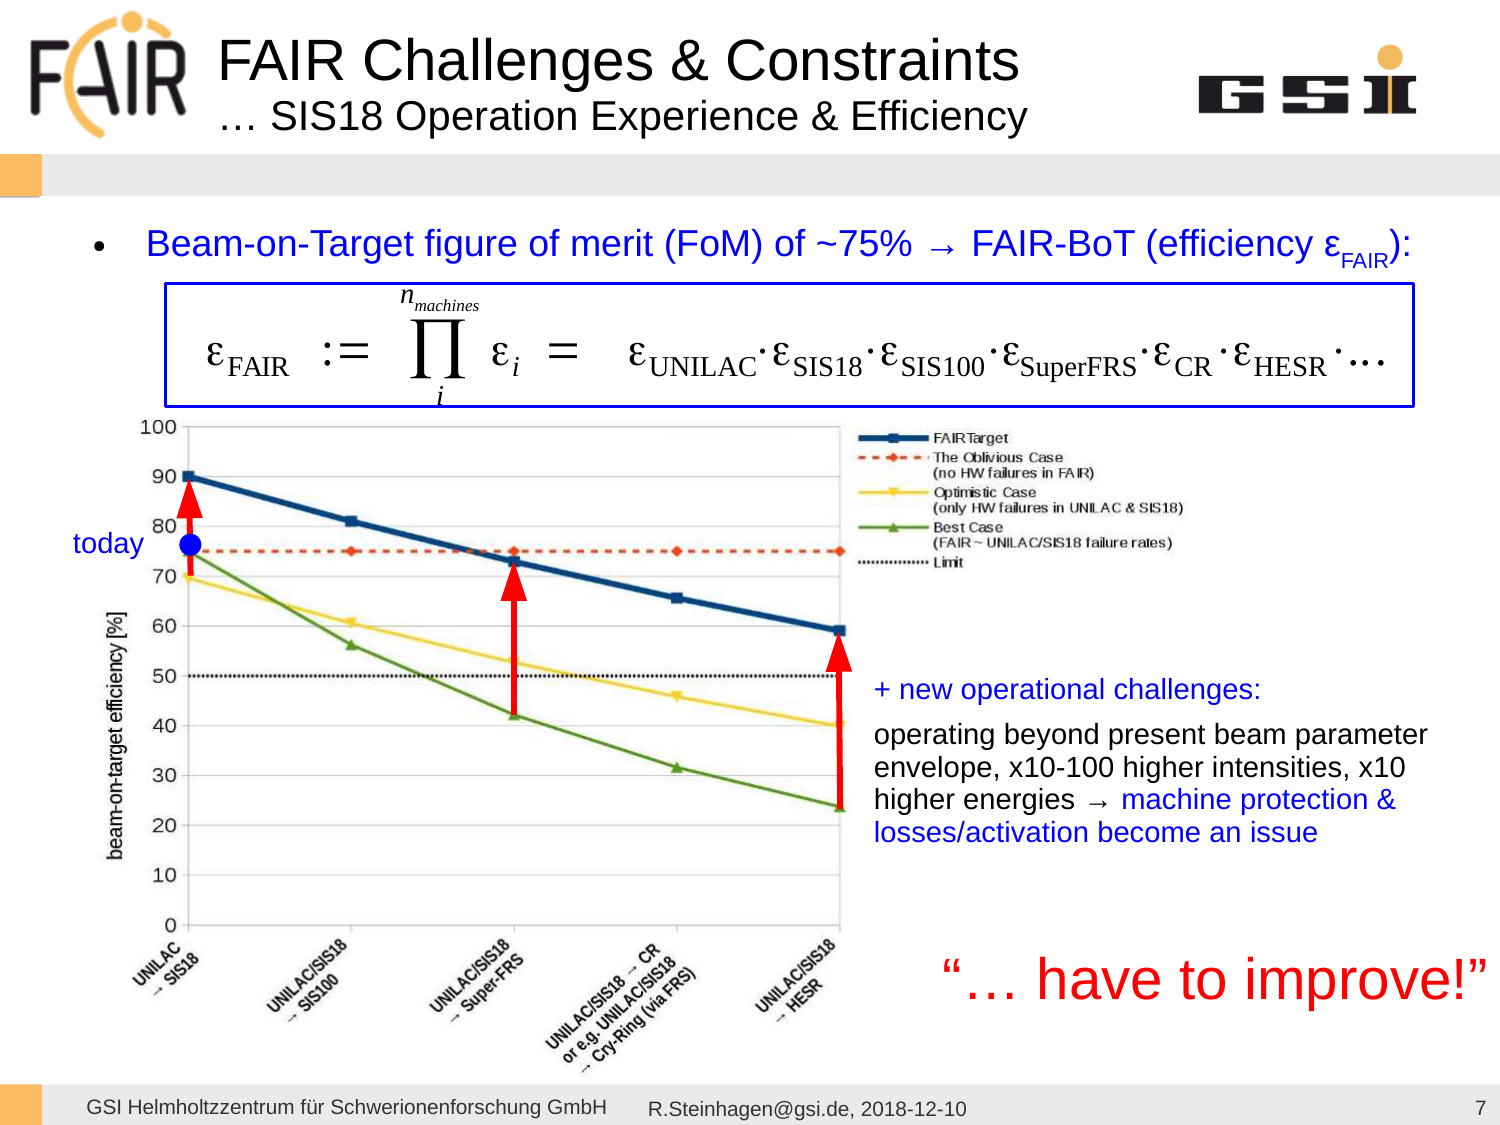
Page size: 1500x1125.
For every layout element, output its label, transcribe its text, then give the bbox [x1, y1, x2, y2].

picture [1197, 42, 1419, 117]
picture [30, 9, 187, 141]
picture [1077, 984, 1092, 996]
picture [1109, 976, 1122, 995]
list Beam-on-Target figure of merit (FoM) of ~75% → FAIR-BoT (efficiency εFAIR): [75, 221, 1425, 413]
list + new operational challenges: operating beyond present beam parameter envelope, x10-100 higher intensities, x10 higher energies → machine protection & losses/activation become an issue “… have to improve!” [874, 673, 1489, 976]
text_box [179, 534, 201, 556]
picture [51, 412, 1189, 1081]
picture [1138, 976, 1155, 981]
title FAIR Challenges & Constraints … SIS18 Operation Experience & Efficiency [217, 20, 1180, 147]
text_box today [58, 519, 160, 568]
